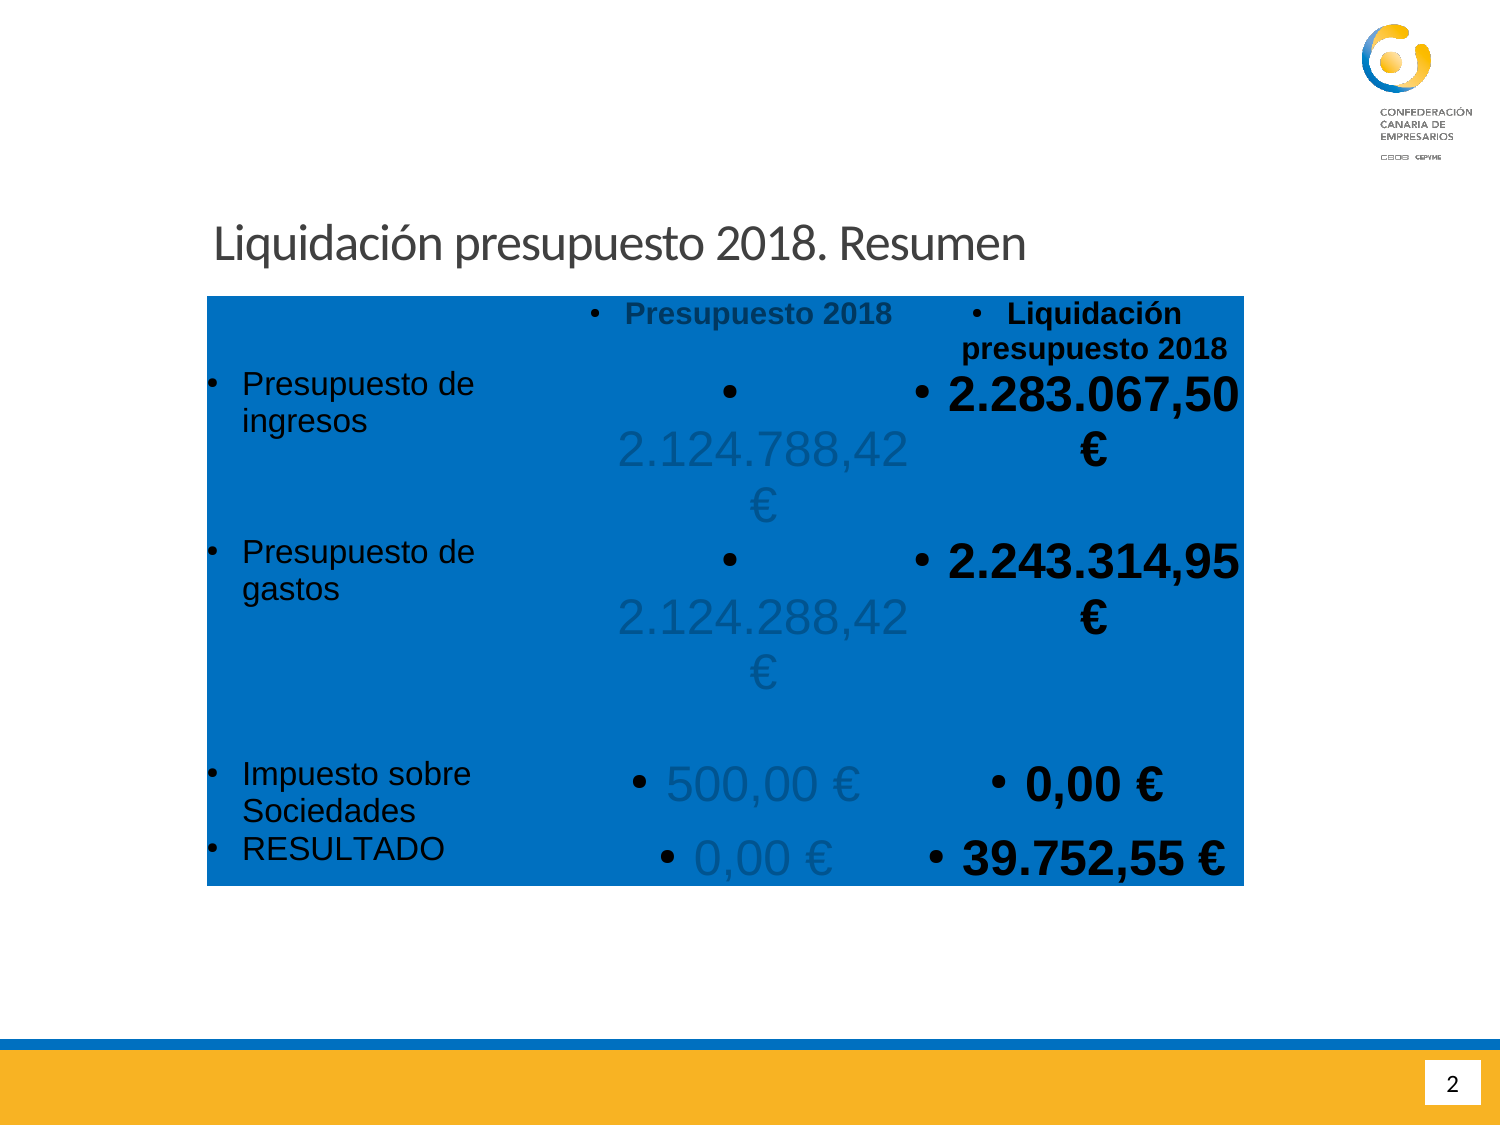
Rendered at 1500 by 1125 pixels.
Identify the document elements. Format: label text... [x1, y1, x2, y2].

table_cell 39.752,55 € [910, 830, 1244, 886]
text_box 2 [1423, 1058, 1483, 1106]
table_cell 0,00 € [582, 830, 910, 886]
table_header Presupuesto 2018 [582, 296, 910, 366]
table_cell 2.124.788,42 € [582, 366, 910, 533]
table_header [207, 296, 582, 366]
table_cell Presupuesto de ingresos [207, 366, 582, 533]
table_cell [207, 700, 582, 756]
table_cell [910, 700, 1244, 756]
table_cell 500,00 € [582, 756, 910, 830]
table_cell 0,00 € [910, 756, 1244, 830]
table_cell Presupuesto de gastos [207, 533, 582, 700]
table_cell Impuesto sobre Sociedades [207, 756, 582, 830]
table_cell 2.243.314,95 € [910, 533, 1244, 700]
table_cell 2.124.288,42 € [582, 533, 910, 700]
table_cell [582, 700, 910, 756]
title Liquidación presupuesto 2018. Resumen [198, 128, 1424, 280]
table_cell 2.283.067,50 € [910, 366, 1244, 533]
table_header Liquidación presupuesto 2018 [910, 296, 1244, 366]
table_cell RESULTADO [207, 830, 582, 886]
text_box [100, 244, 1423, 314]
